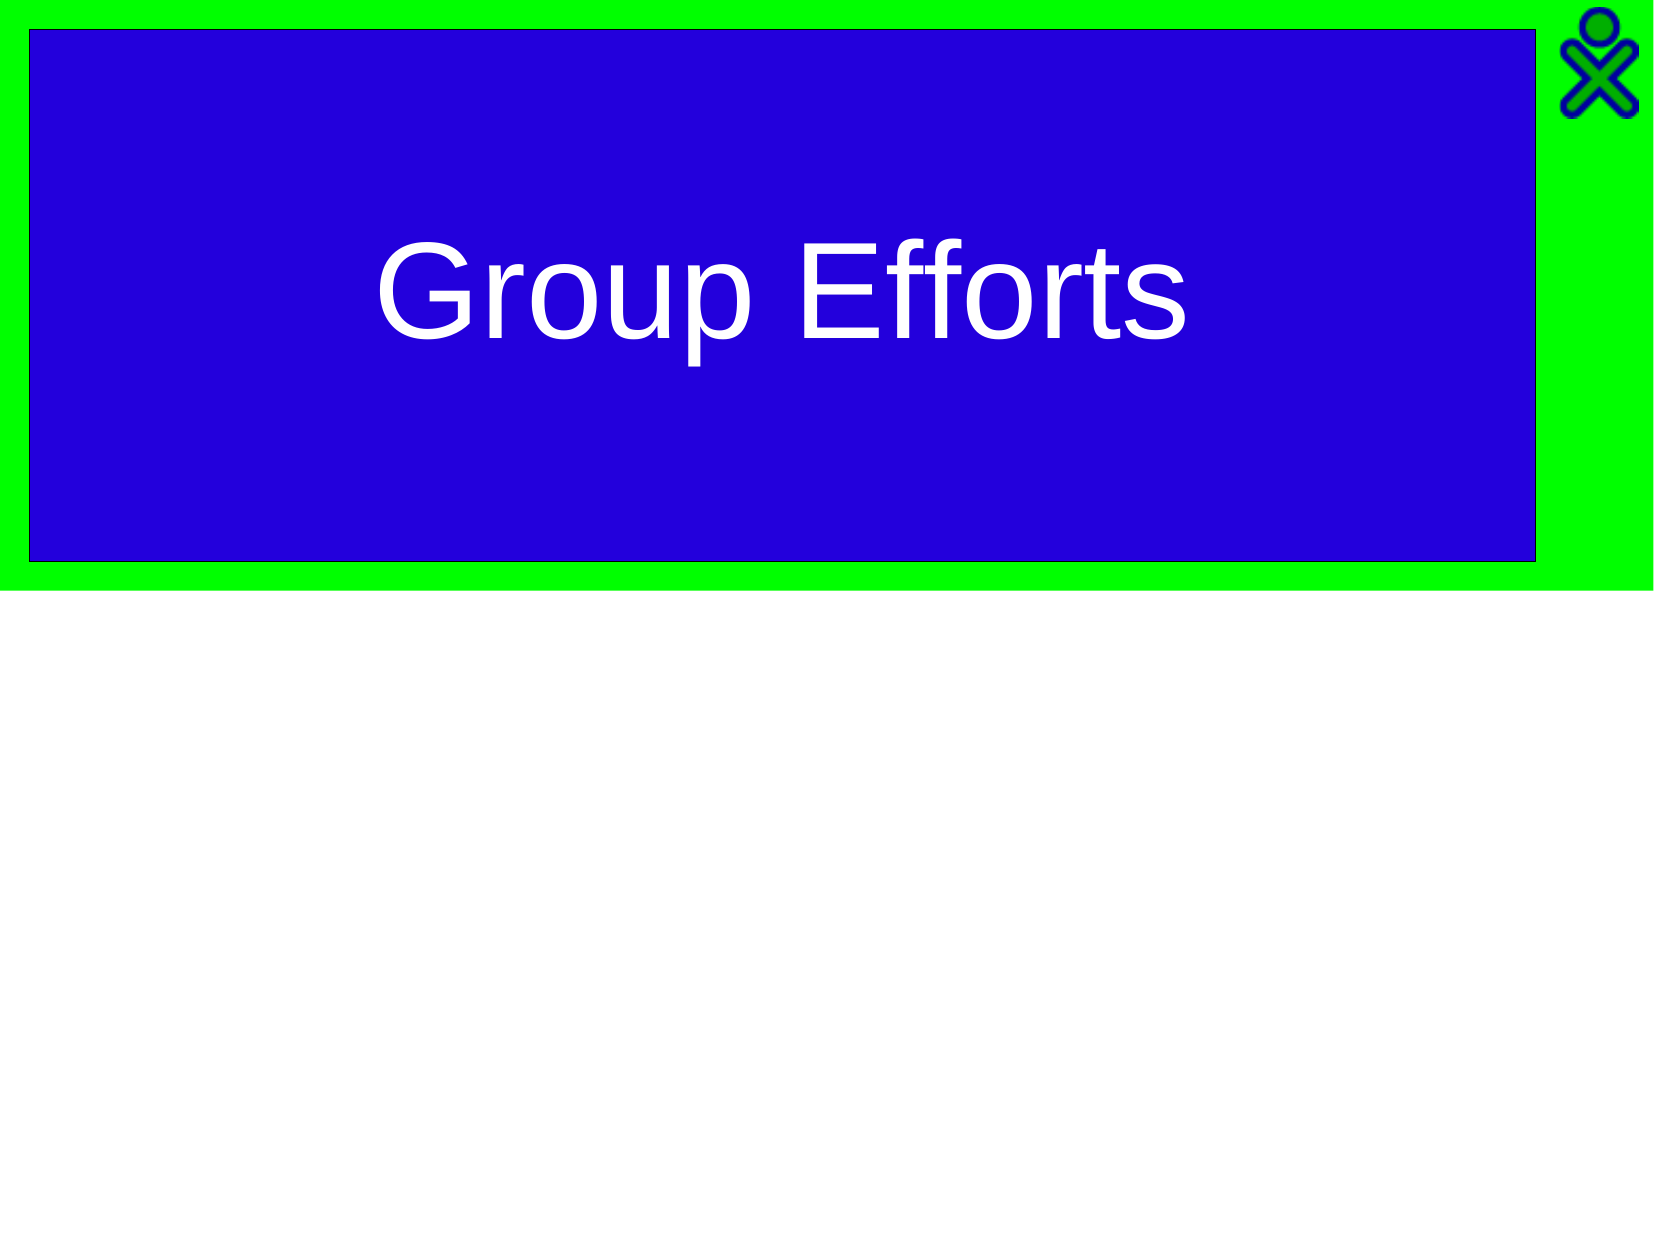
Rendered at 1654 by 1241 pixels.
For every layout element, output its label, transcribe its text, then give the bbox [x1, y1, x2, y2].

picture [1559, 7, 1639, 119]
title Group Efforts [59, 49, 1506, 532]
